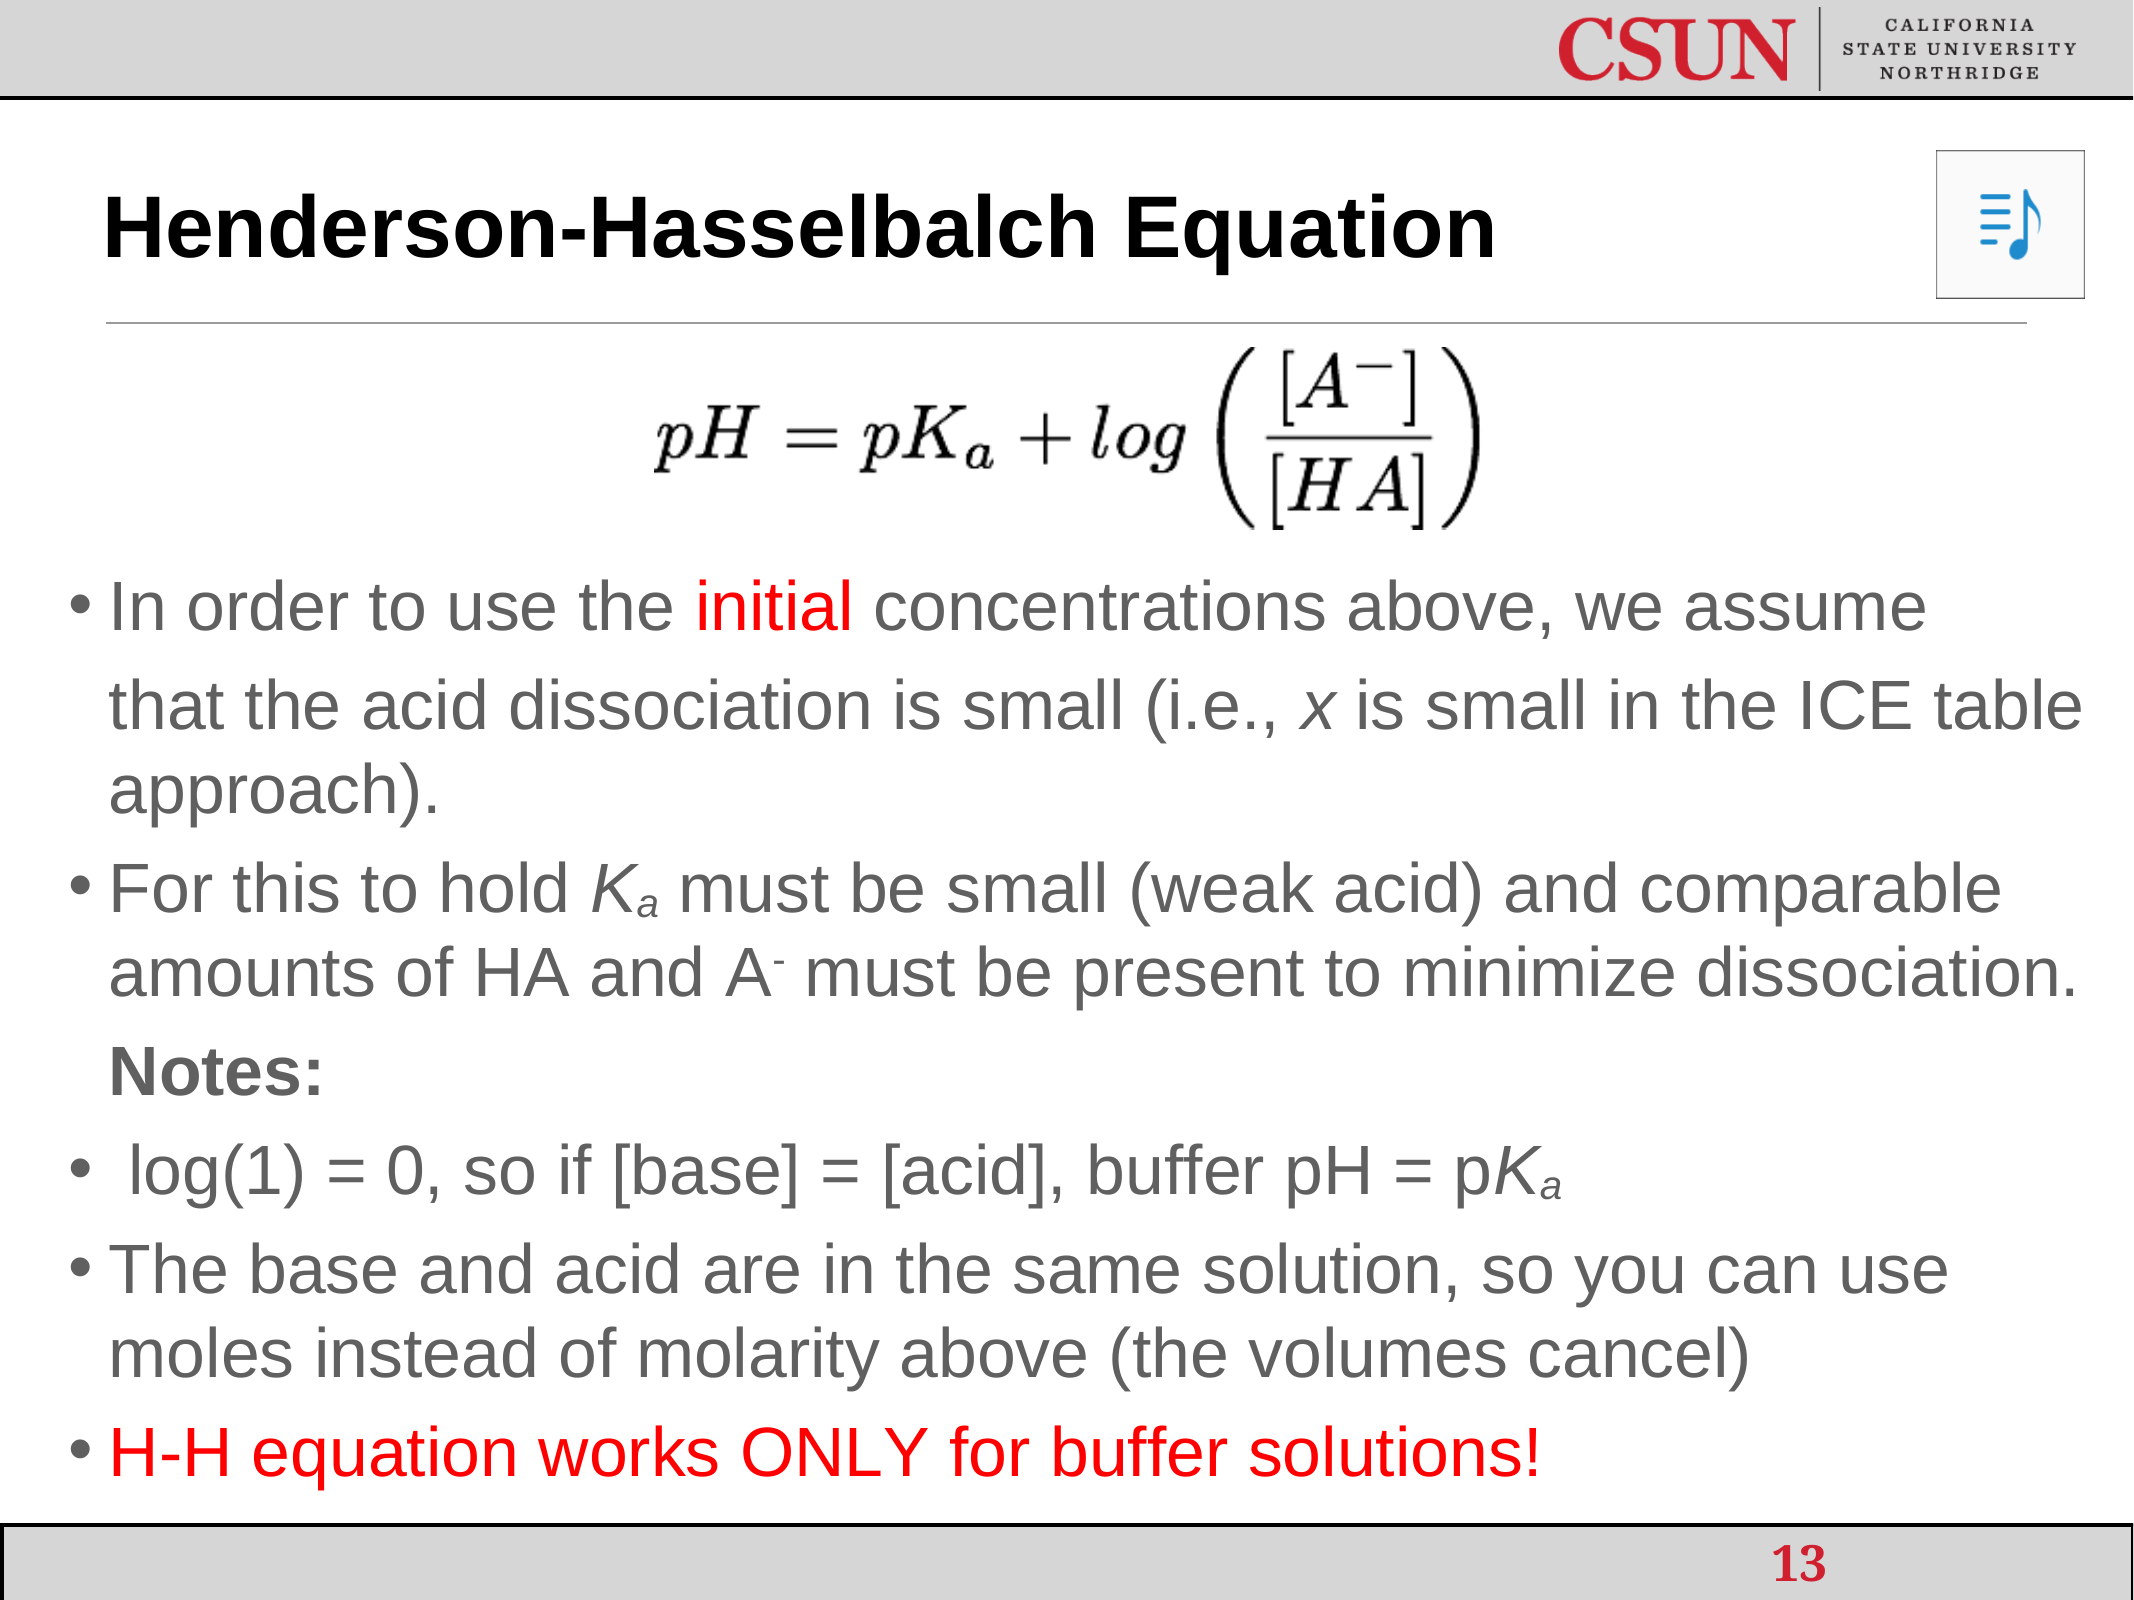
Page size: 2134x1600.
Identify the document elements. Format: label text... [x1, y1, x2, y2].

picture [654, 347, 1482, 530]
text_box [1935, 149, 2086, 301]
title Henderson-Hasselbalch Equation [93, 104, 2040, 284]
list In order to use the initial concentrations above, we assume that the acid dissociation is small (i.e., x is small in the ICE table approach). For this to hold Ka must be small (weak acid) and comparable amounts of HA and A- must be present to minimize dissociation. Notes: log(1) = 0, so if [base] = [acid], buffer pH = pKa The base and acid are in the same solution, so you can use moles instead of molarity above (the volumes cancel) H-H equation works ONLY for buffer solutions! [60, 552, 2101, 1524]
picture [1559, 7, 2076, 91]
